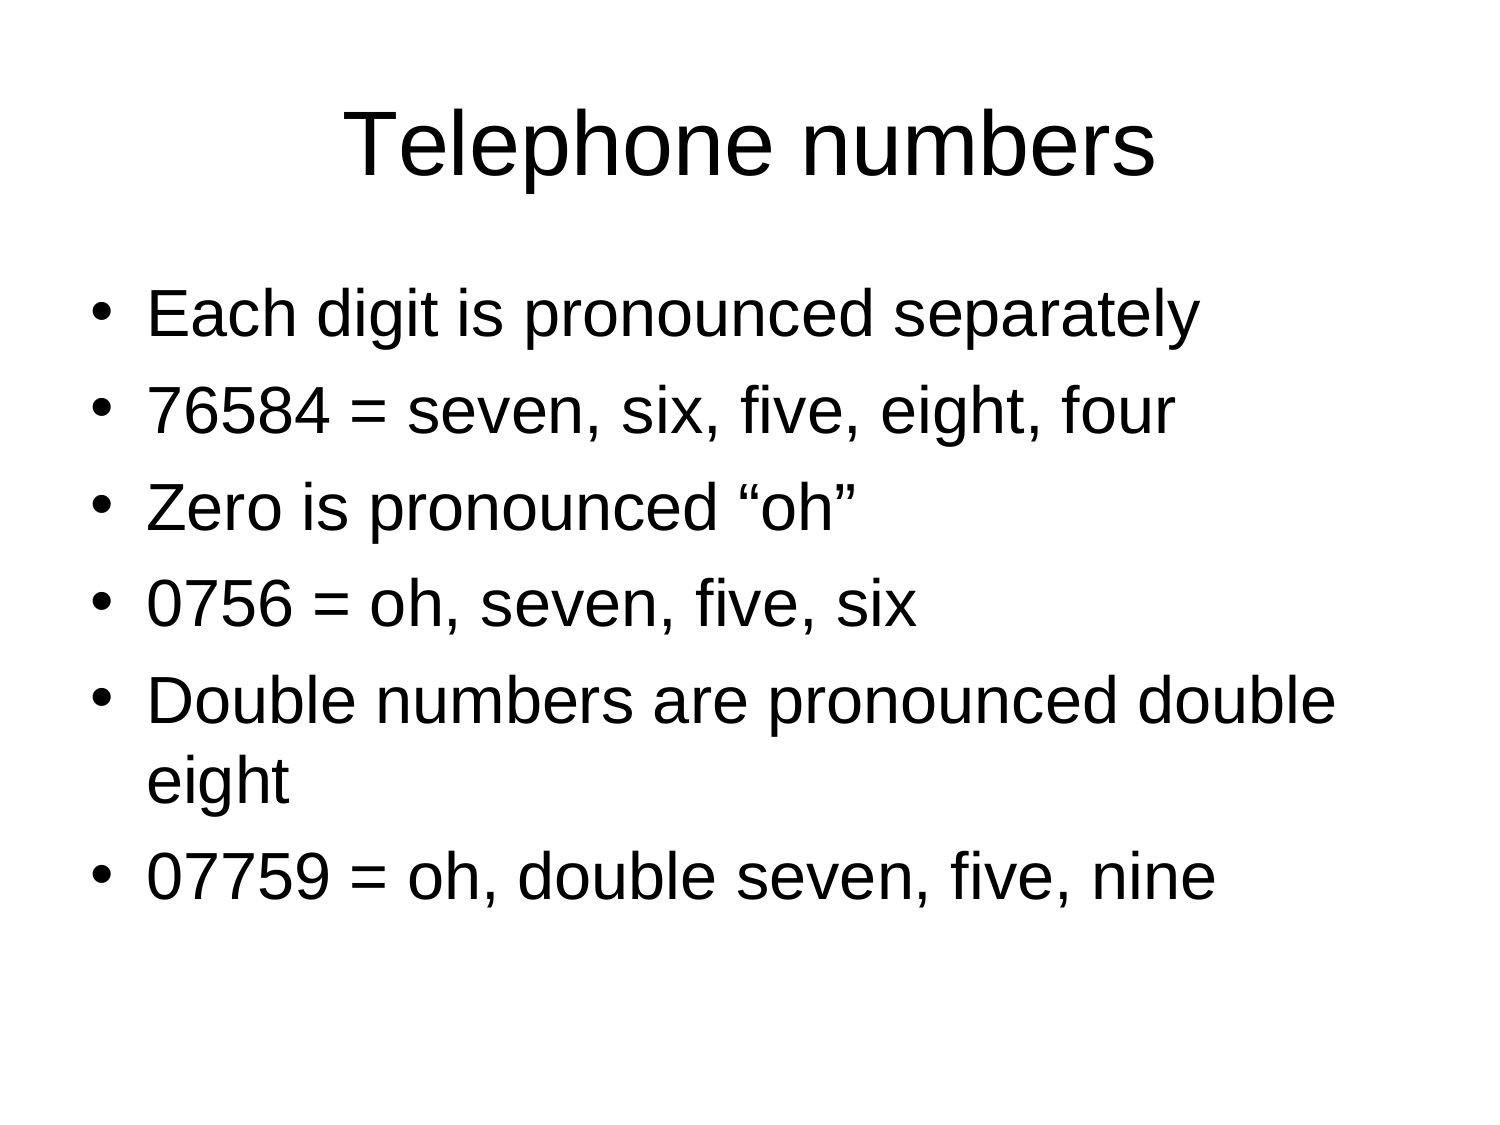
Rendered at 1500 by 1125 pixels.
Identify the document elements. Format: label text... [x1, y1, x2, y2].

title Telephone numbers [75, 45, 1426, 233]
list Each digit is pronounced separately 76584 = seven, six, five, eight, four Zero is pronounced “oh” 0756 = oh, seven, five, six Double numbers are pronounced double eight 07759 = oh, double seven, five, nine [75, 262, 1426, 1006]
